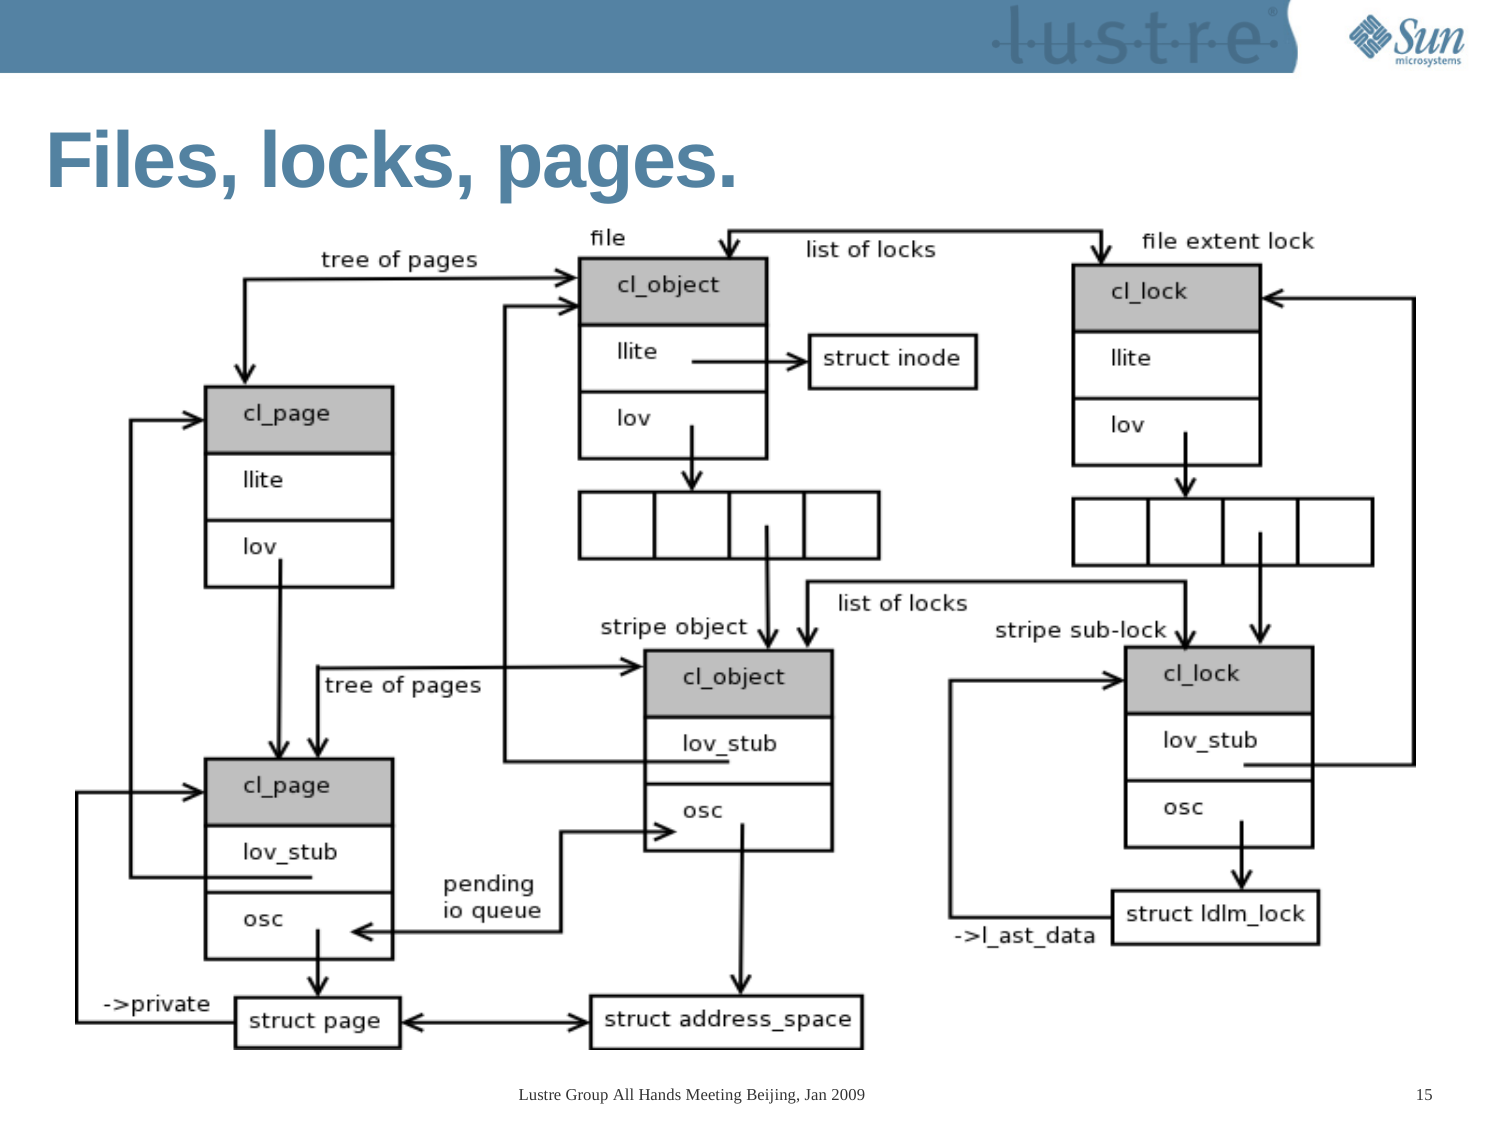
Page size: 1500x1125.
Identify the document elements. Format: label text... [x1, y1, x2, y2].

picture [0, 0, 1500, 91]
picture [75, 224, 1416, 1050]
title Files, locks, pages. [45, 105, 1463, 225]
